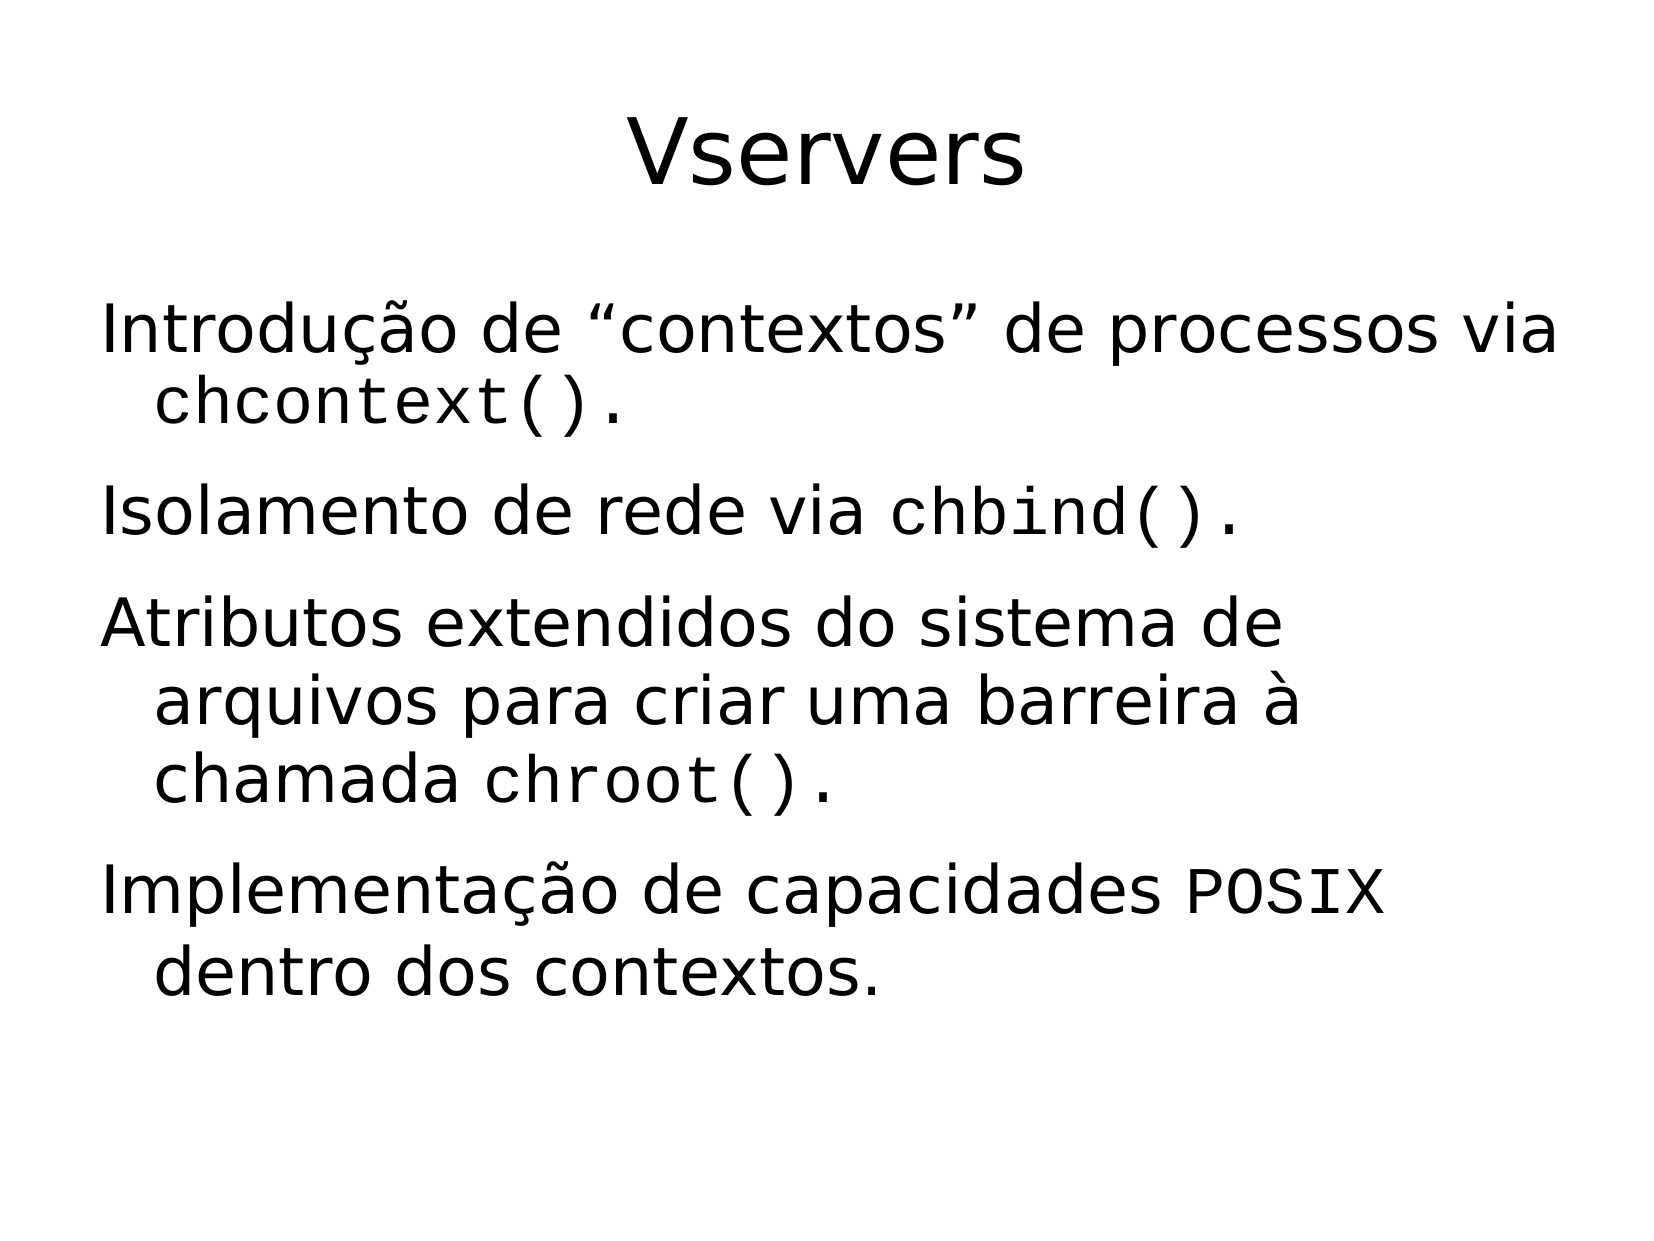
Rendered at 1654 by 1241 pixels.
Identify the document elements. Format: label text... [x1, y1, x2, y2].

list Introdução de “contextos” de processos via chcontext(). Isolamento de rede via chbind(). Atributos extendidos do sistema de arquivos para criar uma barreira à chamada chroot(). Implementação de capacidades POSIX dentro dos contextos. [82, 290, 1571, 1109]
title Vservers [82, 49, 1571, 257]
